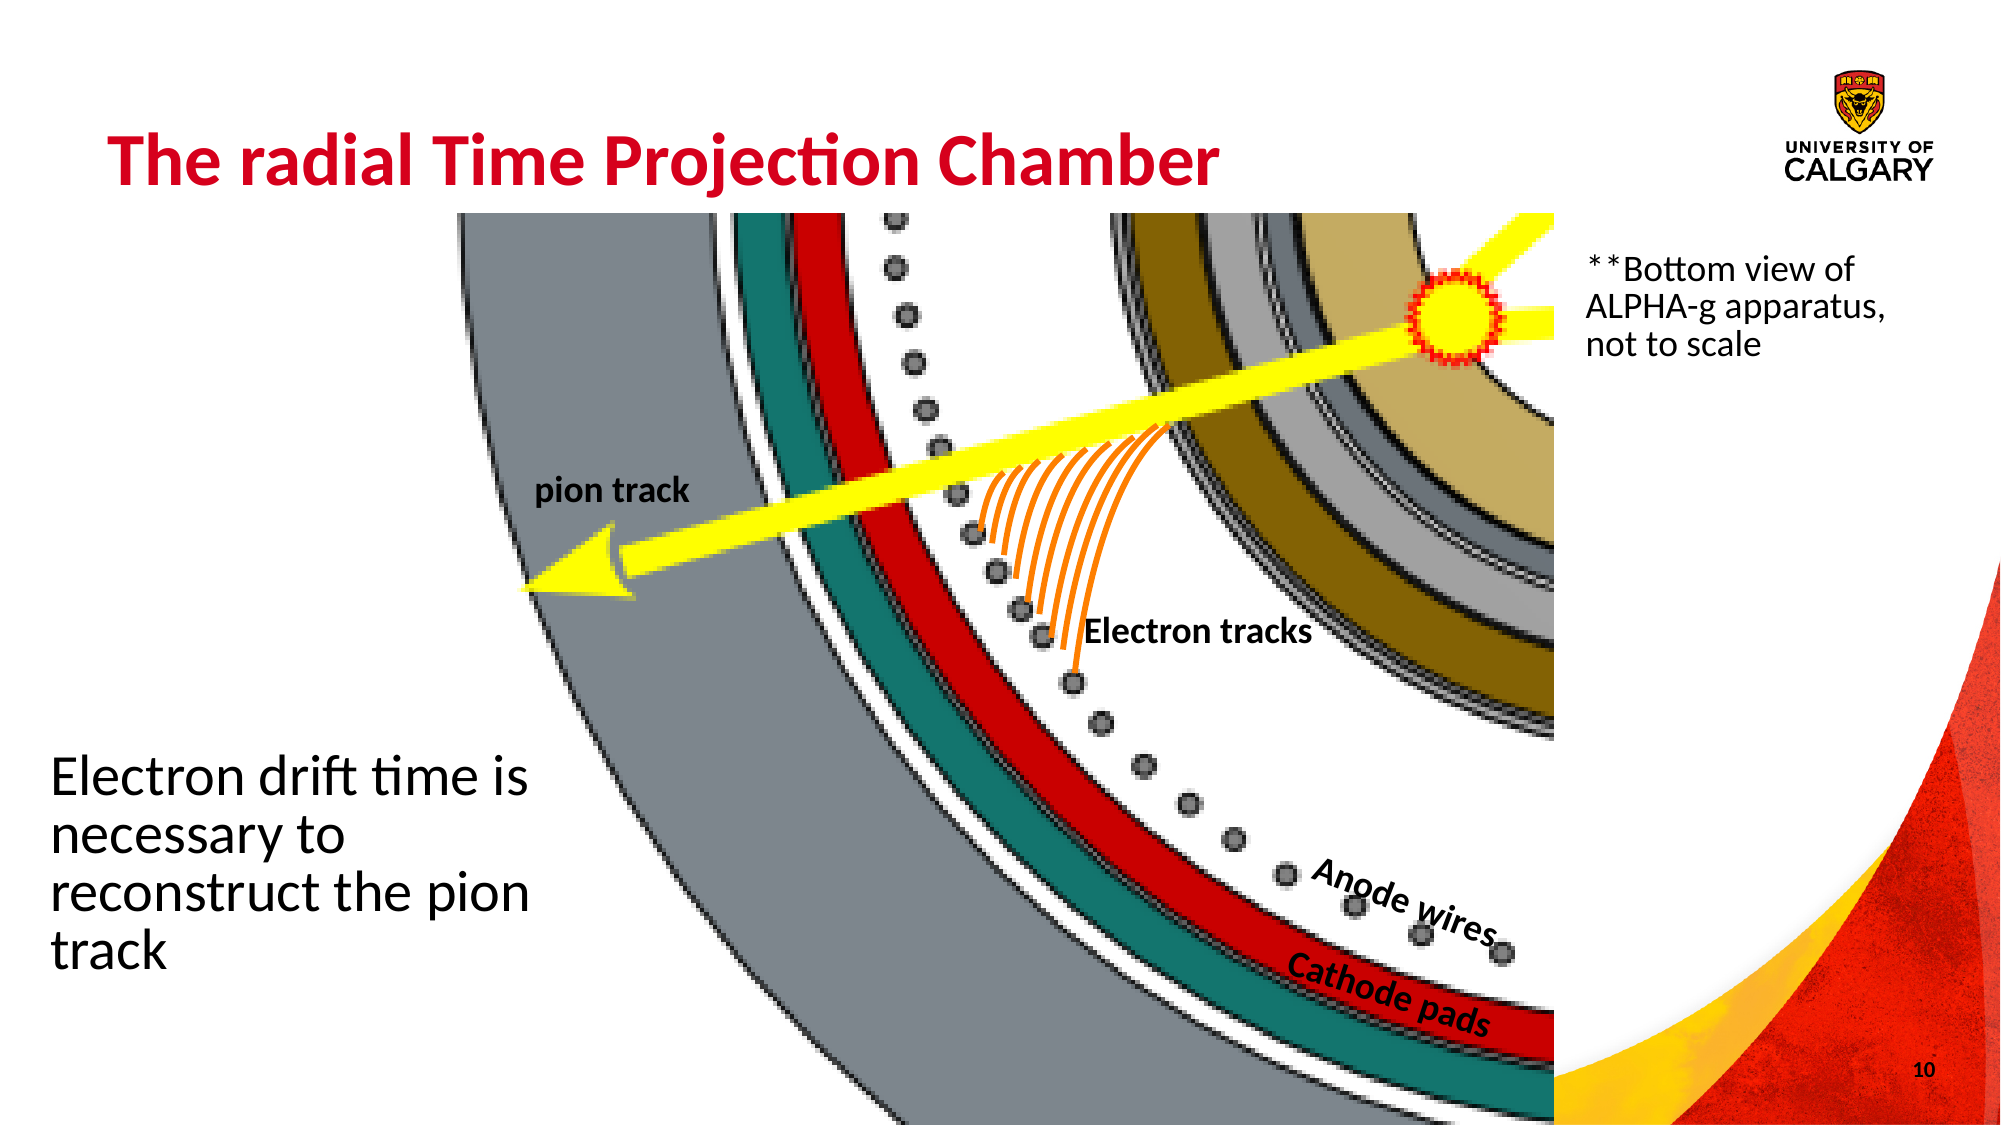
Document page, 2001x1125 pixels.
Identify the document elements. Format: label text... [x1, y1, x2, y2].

text_box Electron tracks [1068, 608, 1341, 668]
text_box Electron drift time is necessary to reconstruct the pion track [35, 744, 556, 1016]
text_box pion track [519, 466, 792, 526]
text_box <number> [1554, 1046, 1951, 1107]
text_box **Bottom view of ALPHA-g apparatus, not to scale [1570, 245, 1938, 374]
picture [0, 0, 2001, 1125]
text_box Cathode pads [1263, 934, 1541, 1076]
text_box Anode wires [1288, 840, 1564, 994]
title The radial Time Projection Chamber [92, 76, 1688, 246]
